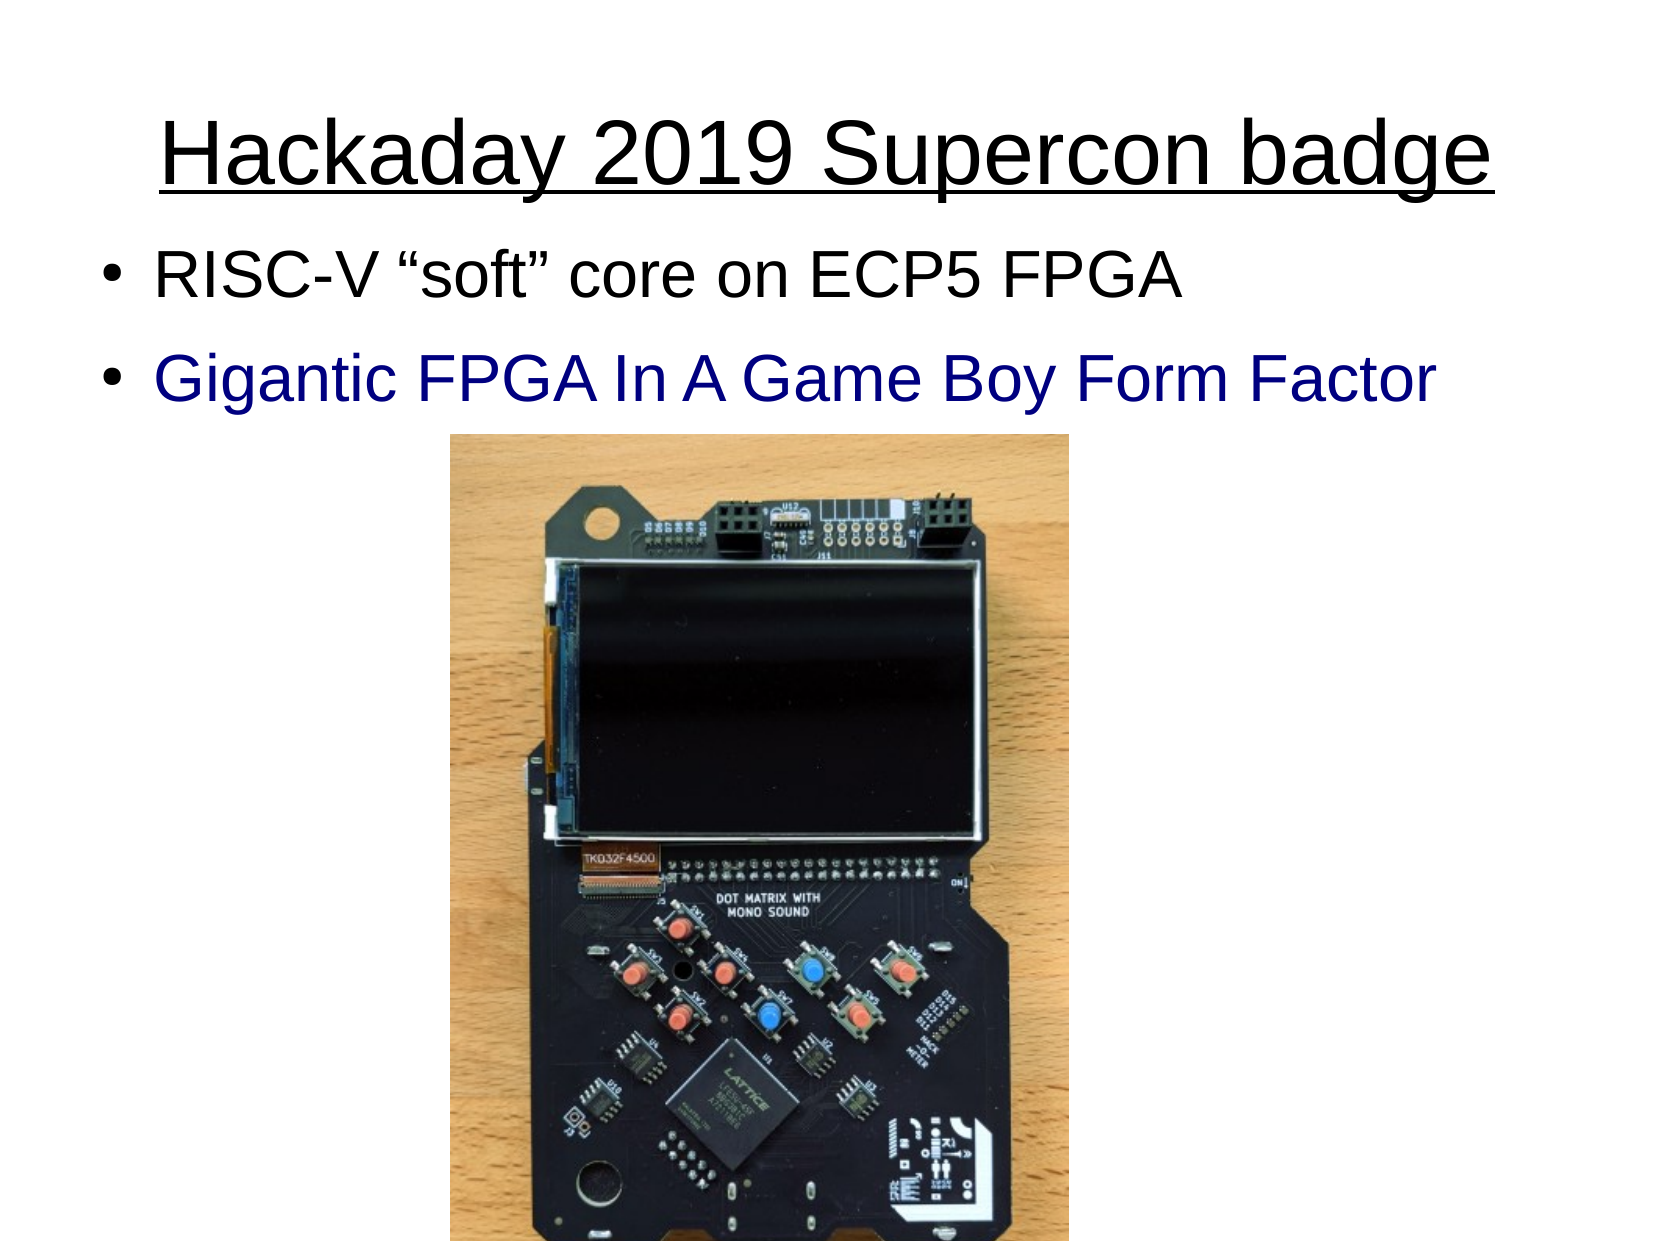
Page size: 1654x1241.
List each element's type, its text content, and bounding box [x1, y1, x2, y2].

title Hackaday 2019 Supercon badge [82, 49, 1571, 236]
list RISC-V “soft” core on ECP5 FPGA Gigantic FPGA In A Game Boy Form Factor [82, 236, 1571, 957]
picture [450, 434, 1069, 1241]
